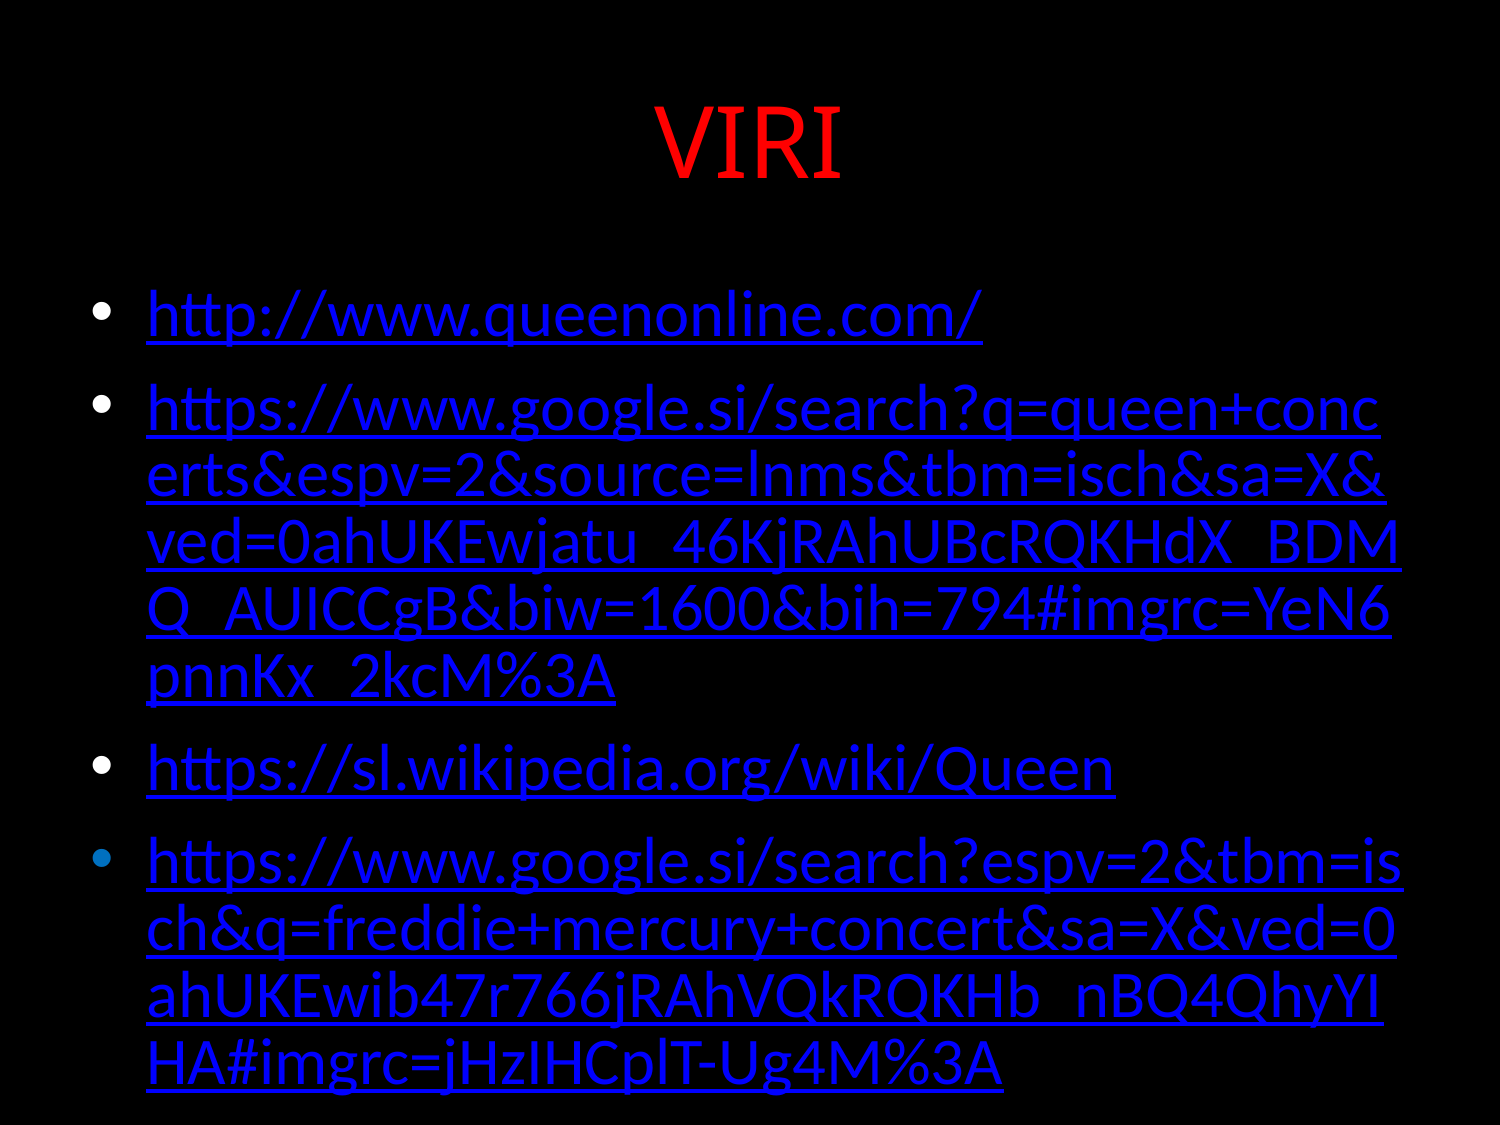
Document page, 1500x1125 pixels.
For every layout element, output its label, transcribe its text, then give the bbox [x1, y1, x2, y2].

list http://www.queenonline.com/ https://www.google.si/search?q=queen+concerts&espv=2&source=lnms&tbm=isch&sa=X&ved=0ahUKEwjatu_46KjRAhUBcRQKHdX_BDMQ_AUICCgB&biw=1600&bih=794#imgrc=YeN6pnnKx_2kcM%3A https://sl.wikipedia.org/wiki/Queen https://www.google.si/search?espv=2&tbm=isch&q=freddie+mercury+concert&sa=X&ved=0ahUKEwib47r766jRAhVQkRQKHb_nBQ4QhyYIHA#imgrc=jHzIHCplT-Ug4M%3A https://www.youtube.com/results?search_query=we+will+rock+you [75, 262, 1425, 1005]
title VIRI [75, 45, 1425, 233]
